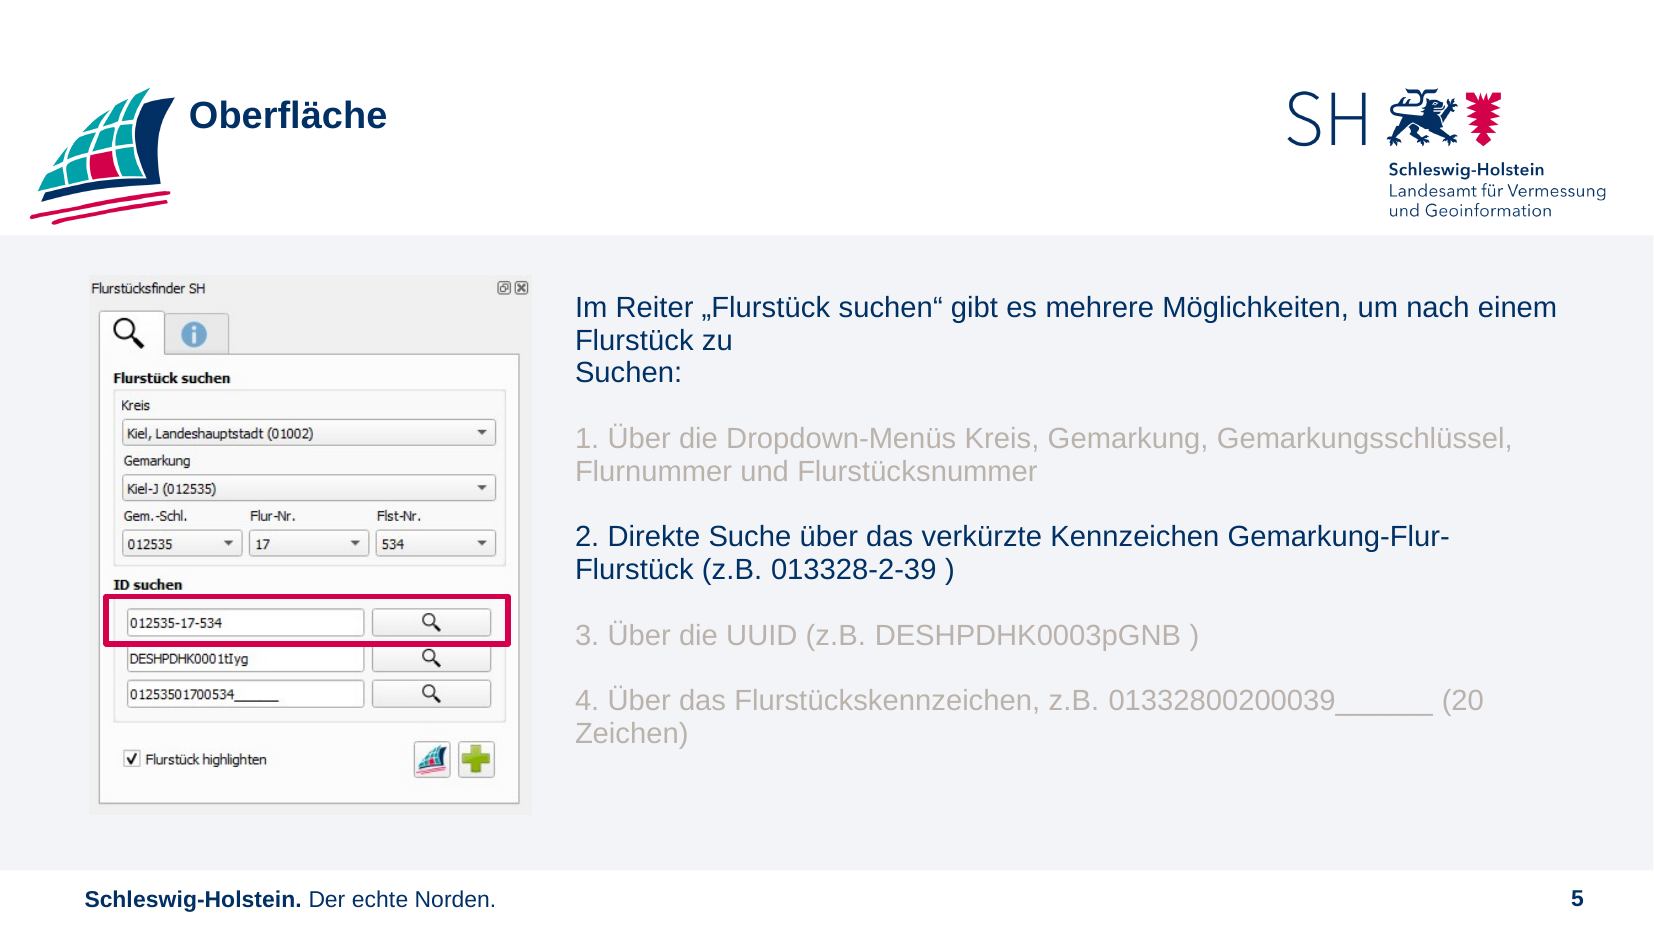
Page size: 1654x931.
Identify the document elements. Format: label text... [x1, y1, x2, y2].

picture [29, 82, 175, 225]
title Oberfläche [188, 94, 1241, 225]
picture [1287, 88, 1607, 220]
picture [89, 275, 532, 815]
text_box Im Reiter „Flurstück suchen“ gibt es mehrere Möglichkeiten, um nach einem Flurstück zu Suchen: 1. Über die Dropdown-Menüs Kreis, Gemarkung, Gemarkungsschlüssel, Flurnummer und Flurstücksnummer 2. Direkte Suche über das verkürzte Kennzeichen Gemarkung-Flur-Flurstück (z.B. 013328-2-39 ) 3. Über die UUID (z.B. DESHPDHK0003pGNB ) 4. Über das Flurstückskennzeichen, z.B. 01332800200039______ (20 Zeichen) [560, 283, 1583, 823]
